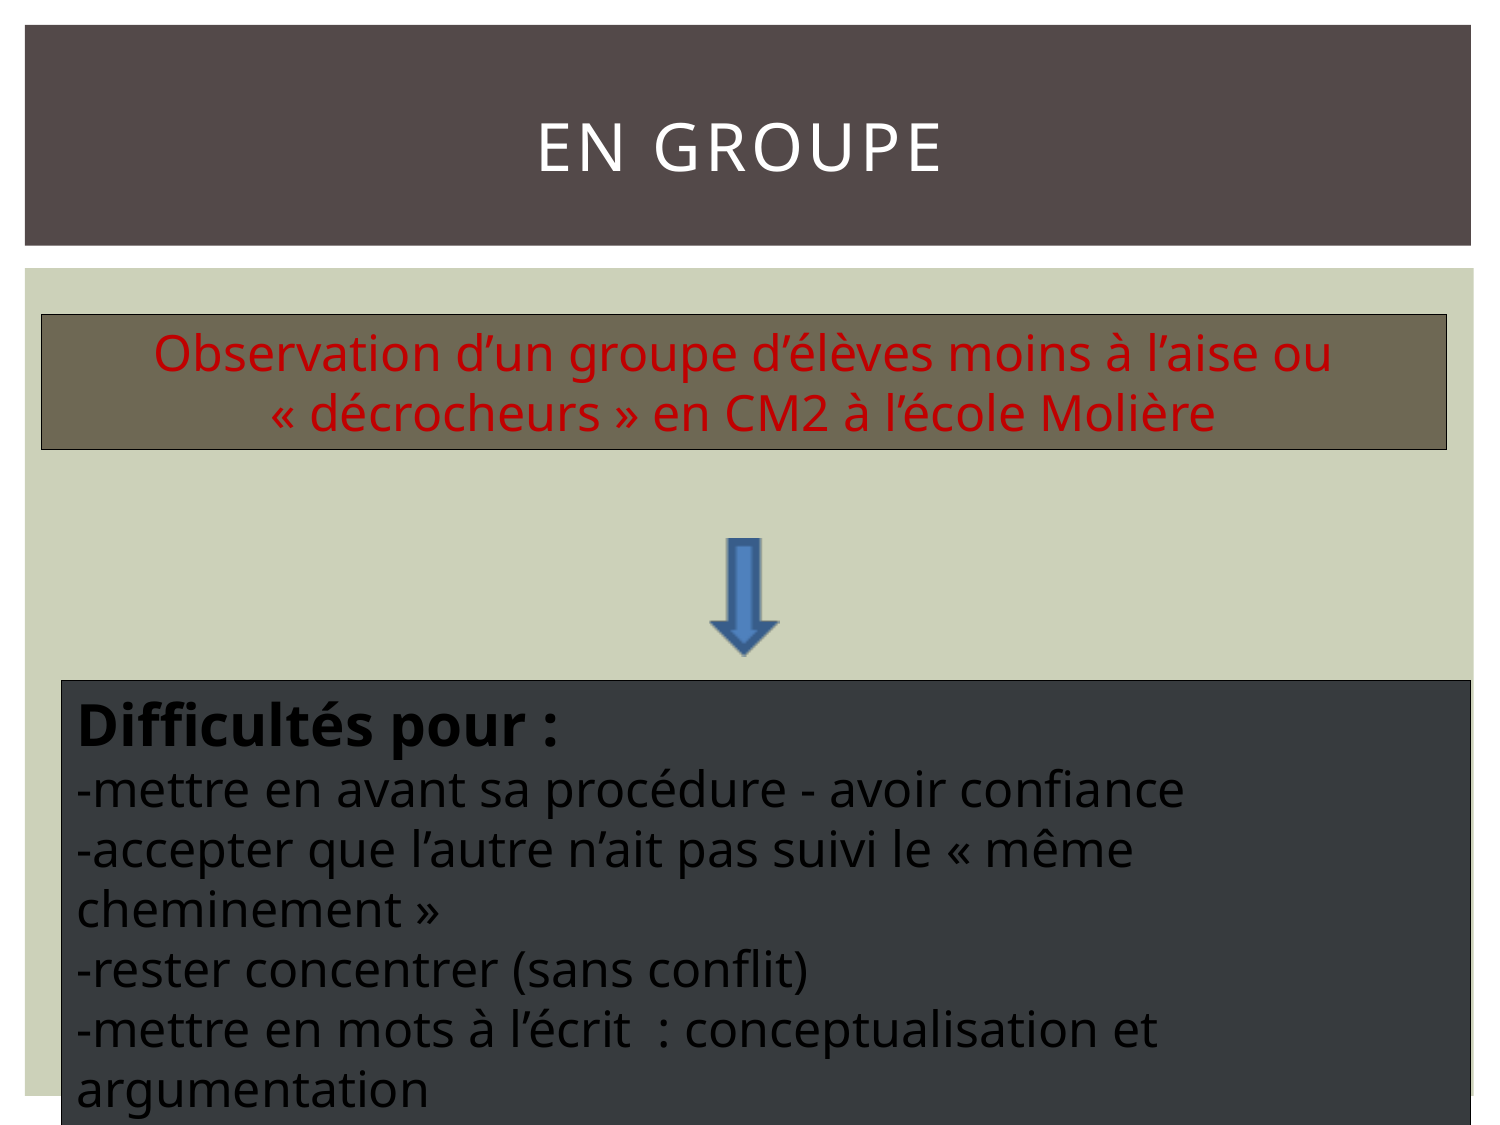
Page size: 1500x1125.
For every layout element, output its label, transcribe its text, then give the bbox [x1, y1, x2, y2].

title En groupe [62, 58, 1438, 232]
picture [709, 538, 780, 657]
text_box Observation d’un groupe d’élèves moins à l’aise ou « décrocheurs » en CM2 à l’école Molière [41, 314, 1447, 450]
text_box Difficultés pour : -mettre en avant sa procédure - avoir confiance -accepter que l’autre n’ait pas suivi le « même cheminement » -rester concentrer (sans conflit) -mettre en mots à l’écrit : conceptualisation et argumentation [61, 680, 1471, 1125]
